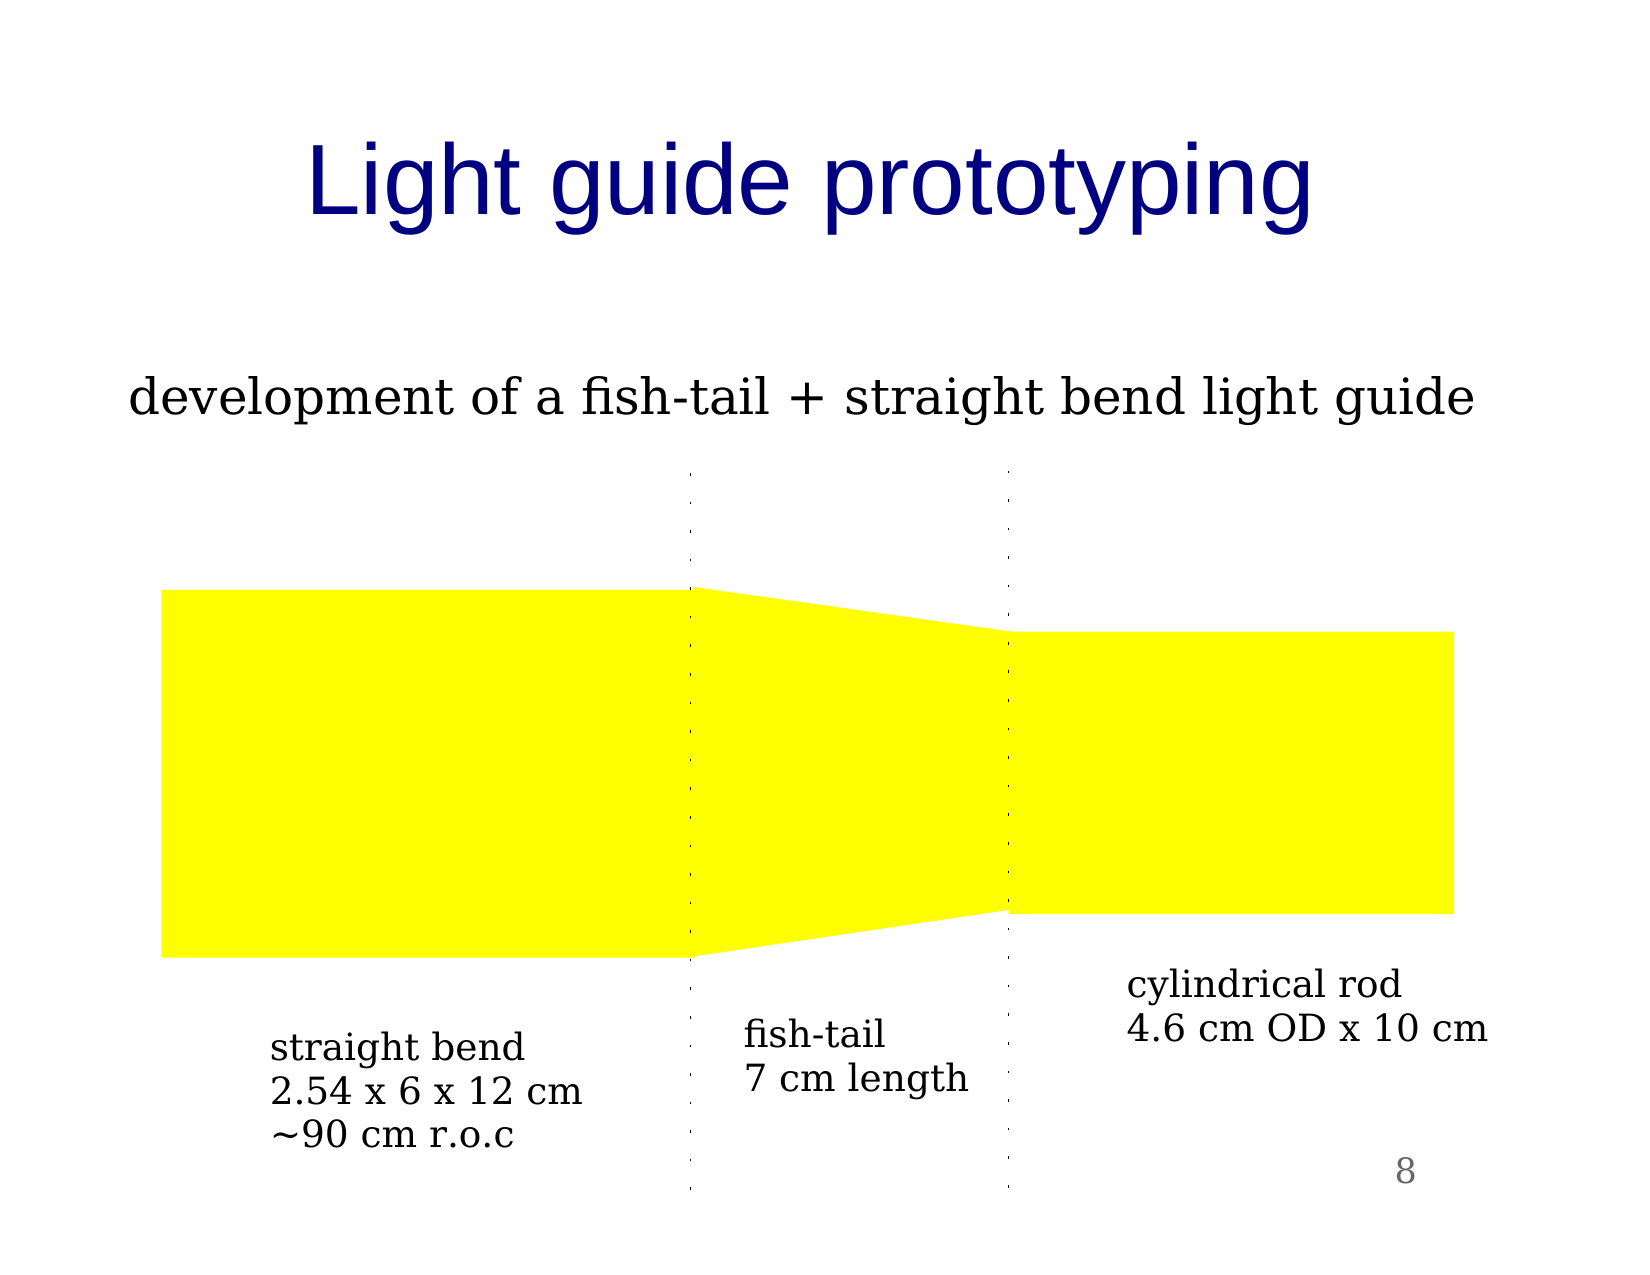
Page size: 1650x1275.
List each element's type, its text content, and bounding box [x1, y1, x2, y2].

text_box Light guide prototyping [305, 124, 1397, 340]
text_box cylindrical rod 4.6 cm OD x 10 cm [1126, 962, 1489, 1050]
text_box fish-tail 7 cm length [743, 1013, 970, 1101]
text_box [161, 587, 1455, 958]
text_box <number> [1394, 1151, 1592, 1192]
text_box straight bend 2.54 x 6 x 12 cm ~90 cm r.o.c [269, 1025, 584, 1157]
text_box development of a fish-tail + straight bend light guide [128, 368, 1479, 427]
